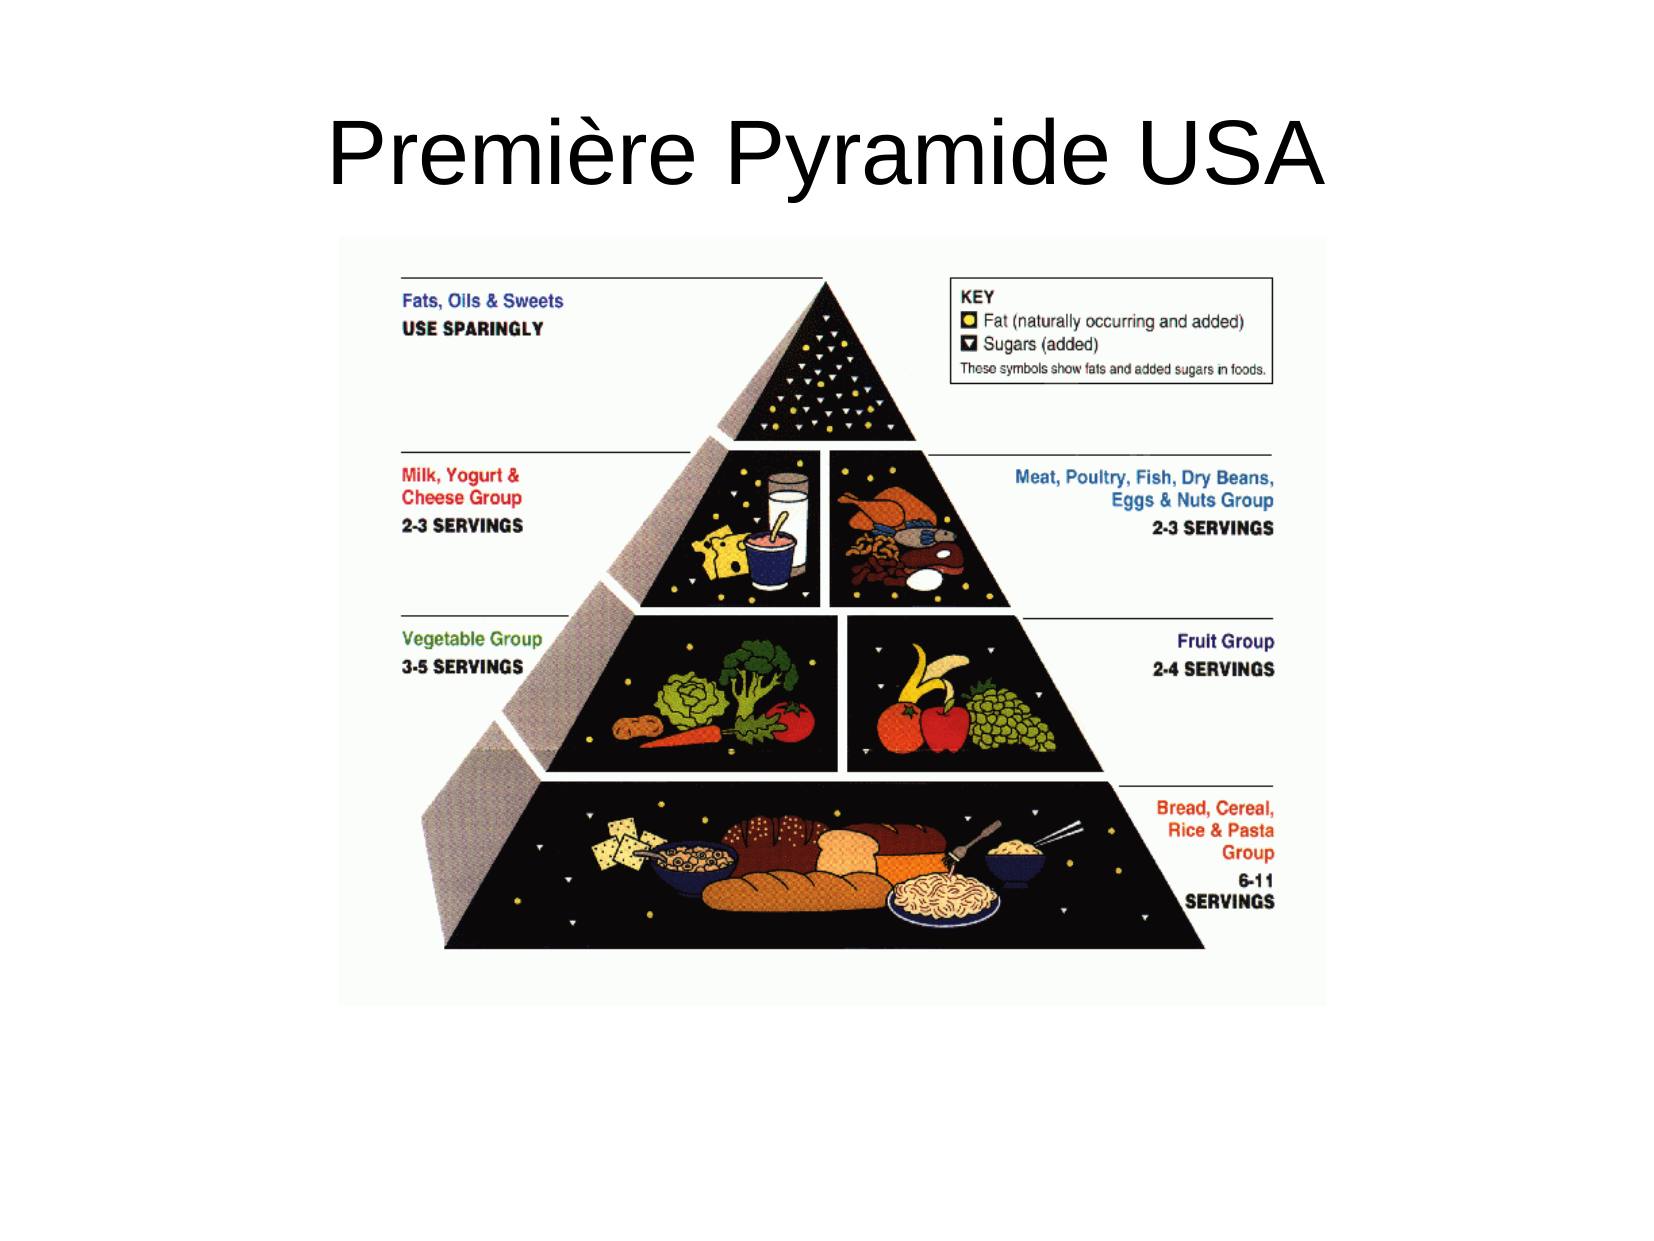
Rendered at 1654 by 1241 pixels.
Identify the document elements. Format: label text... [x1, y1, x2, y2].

title Première Pyramide USA [82, 49, 1571, 257]
picture [339, 237, 1326, 1007]
